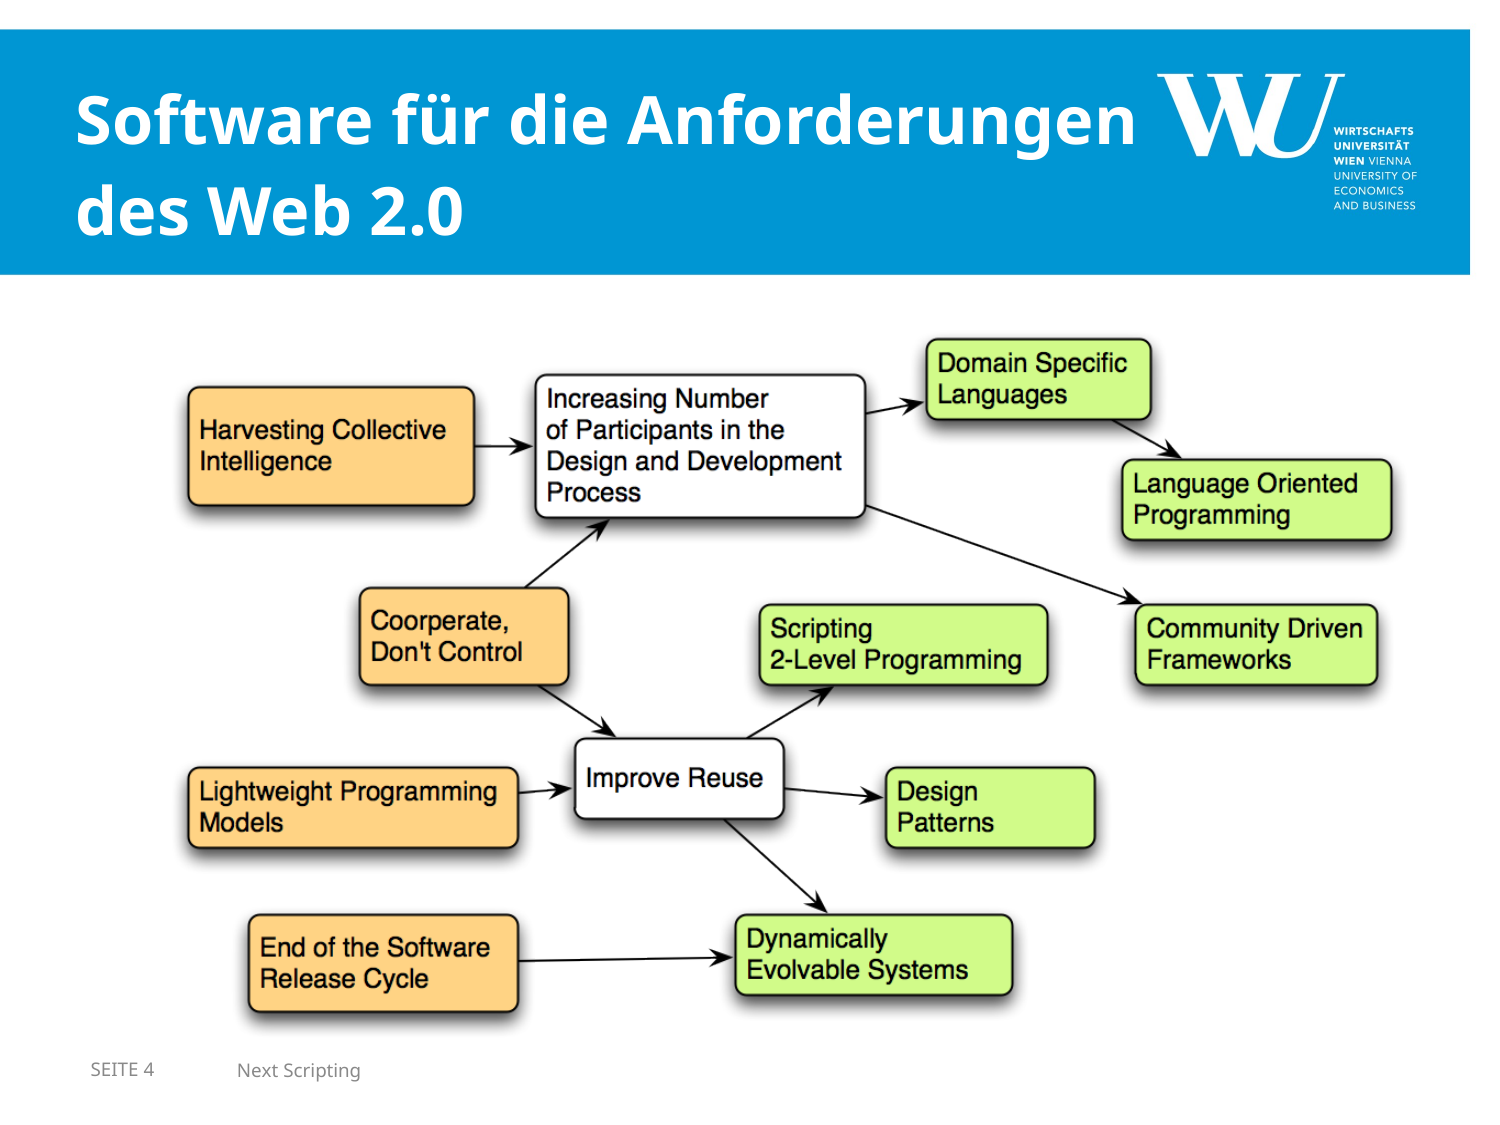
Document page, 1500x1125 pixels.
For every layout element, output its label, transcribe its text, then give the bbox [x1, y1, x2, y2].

picture [1343, 143, 1353, 149]
picture [1363, 128, 1372, 135]
picture [1350, 127, 1361, 134]
picture [1335, 158, 1343, 164]
picture [1374, 188, 1385, 193]
picture [0, 0, 1500, 1125]
picture [1346, 157, 1354, 164]
title Software für die Anforderungen des Web 2.0 [75, 70, 1158, 259]
picture [1158, 74, 1344, 158]
picture [1335, 128, 1343, 134]
text_box Next Scripting [223, 1066, 751, 1101]
text_box SEITE <number> [75, 1040, 223, 1101]
